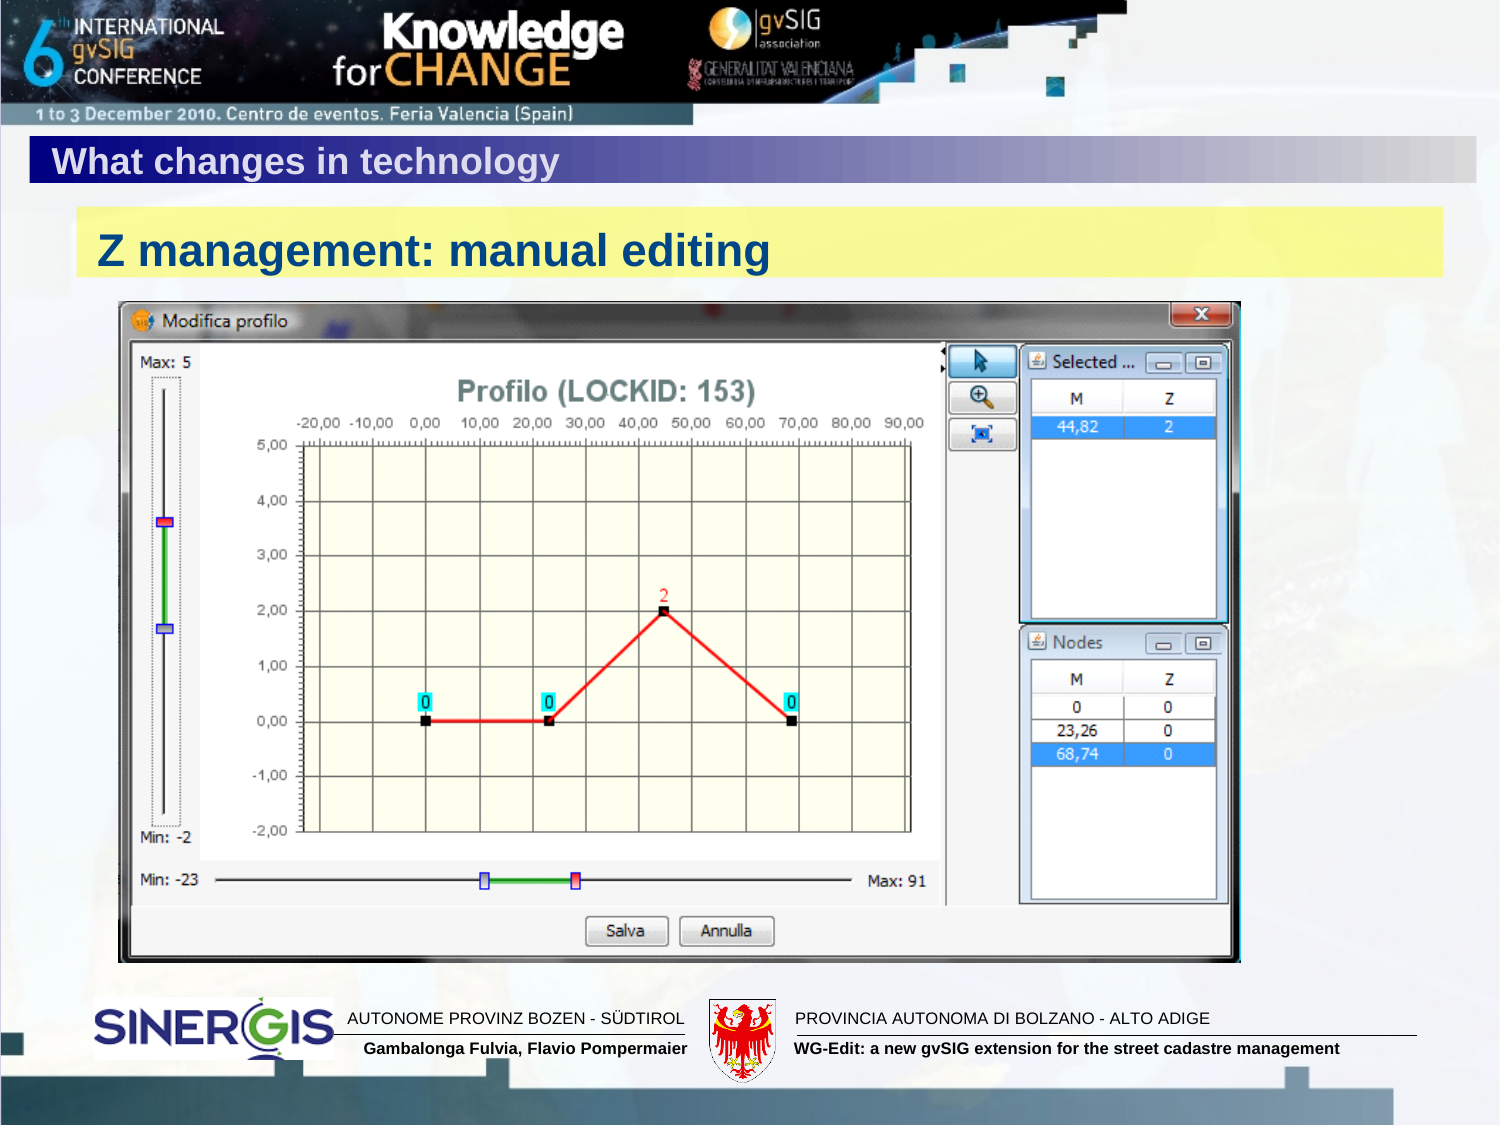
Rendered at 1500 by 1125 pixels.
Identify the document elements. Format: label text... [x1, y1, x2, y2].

text_box Z management: manual editing [82, 212, 1474, 864]
text_box [891, 136, 1477, 184]
text_box [76, 206, 1444, 278]
text_box What changes in technology [36, 133, 891, 196]
text_box [29, 136, 36, 184]
picture [0, 0, 1500, 1125]
